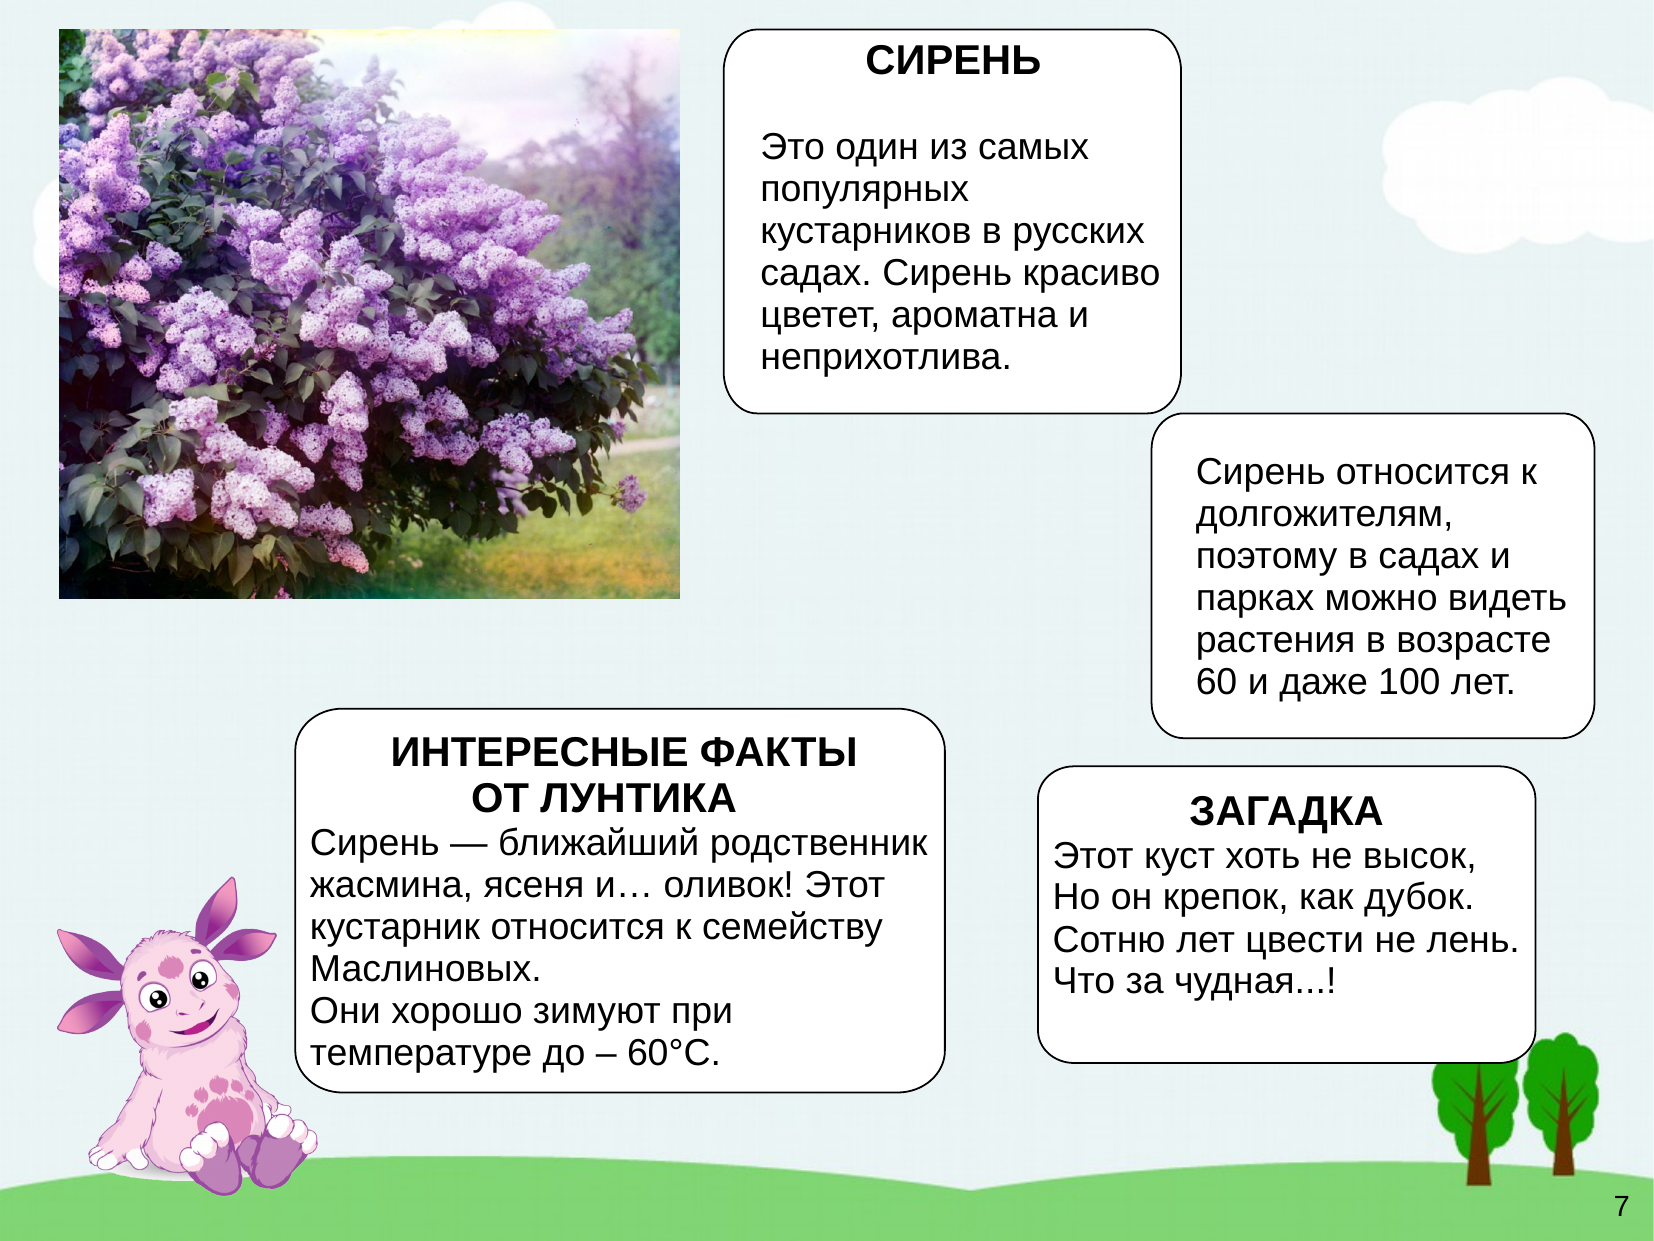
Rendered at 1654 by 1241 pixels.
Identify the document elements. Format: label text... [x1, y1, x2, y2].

picture [0, 0, 1654, 1241]
text_box [723, 32, 1180, 414]
text_box ЗАГАДКА Этот куст хоть не высок, Но он крепок, как дубок. Сотню лет цвести не лень. Что за чудная...! [1038, 738, 1536, 1010]
text_box СИРЕНЬ Это один из самых популярных кустарников в русских садах. Сирень красиво цветет, ароматна и неприхотлива. [745, 29, 1182, 385]
text_box Сирень относится к долгожителям, поэтому в садах и парках можно видеть растения в возрасте 60 и даже 100 лет. [1181, 442, 1604, 710]
text_box [1151, 413, 1594, 739]
text_box [1038, 1010, 1536, 1063]
text_box ИНТЕРЕСНЫЕ ФАКТЫ ОТ ЛУНТИКА Сирень — ближайший родственник жасмина, ясеня и… оливок! Этот кустарник относится к семейству Маслиновых. Они хорошо зимуют при температуре до – 60°С. [295, 679, 964, 1123]
